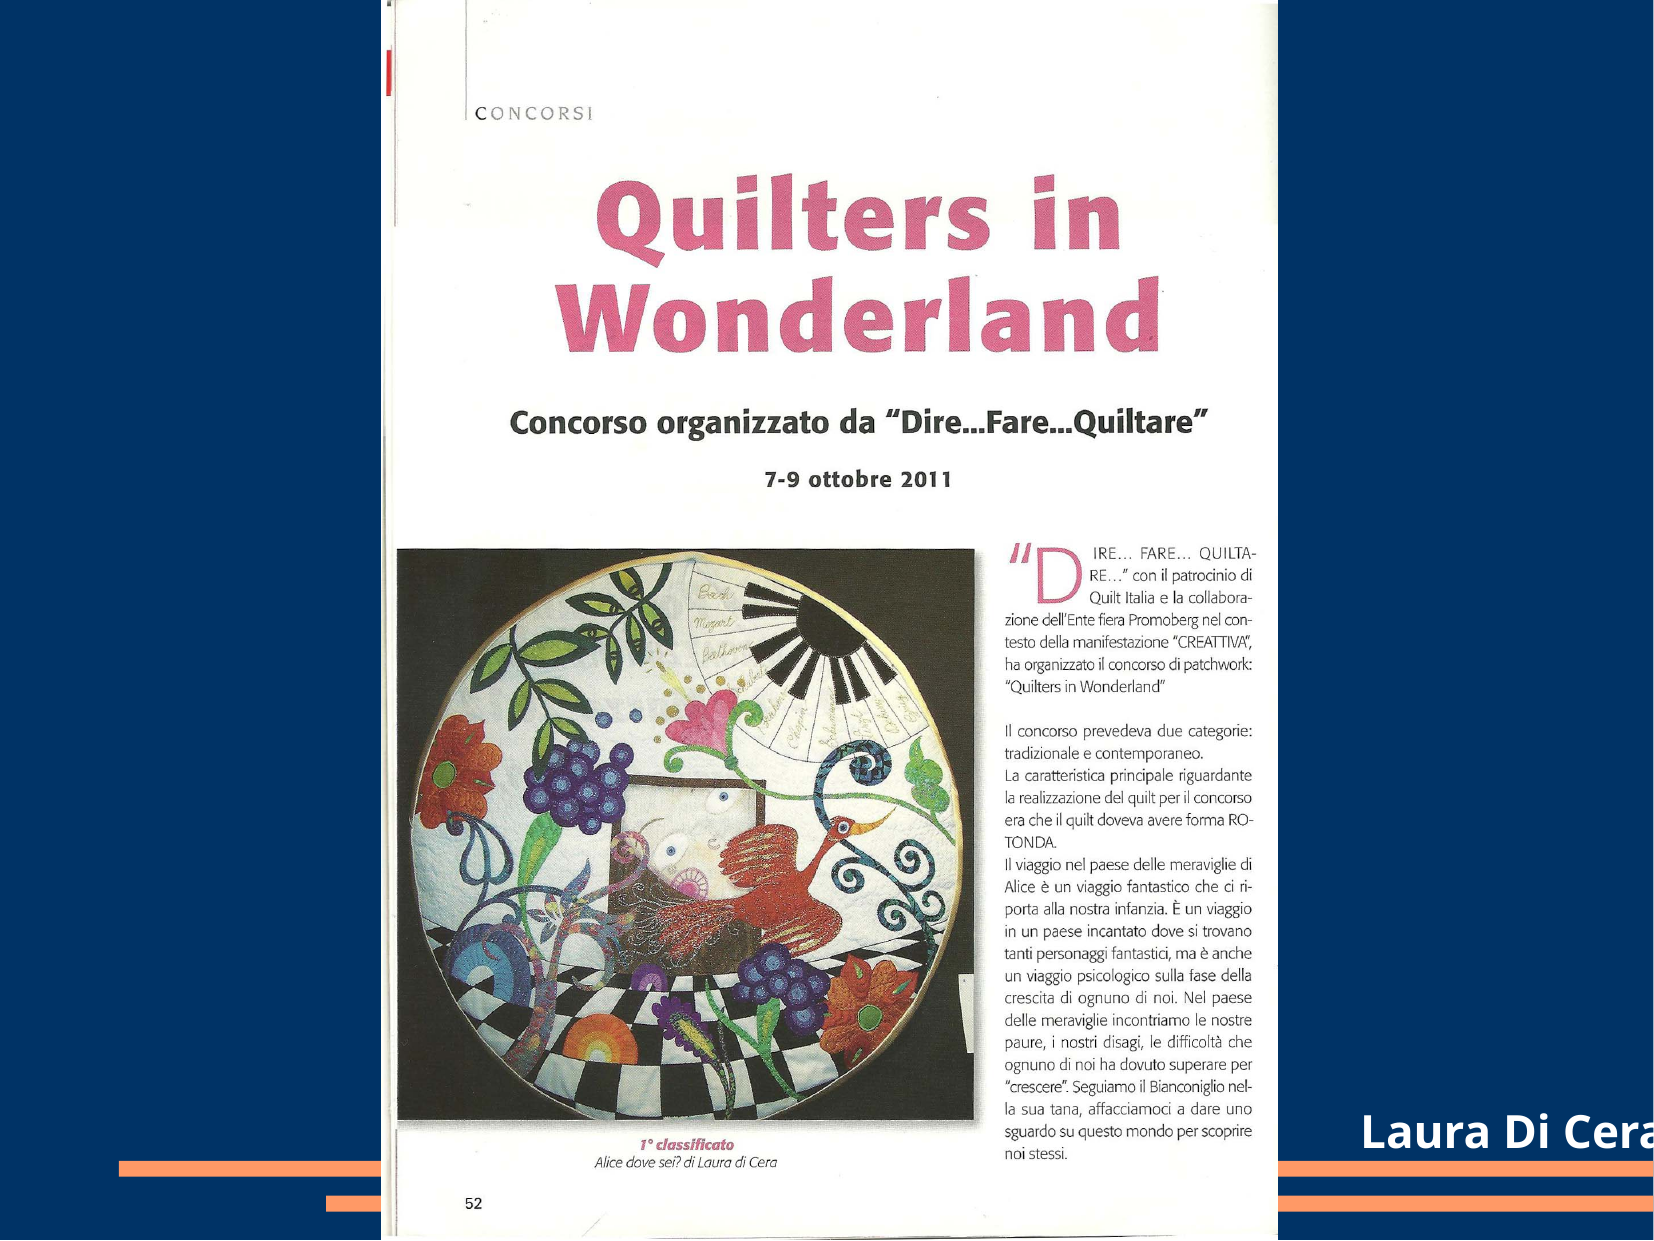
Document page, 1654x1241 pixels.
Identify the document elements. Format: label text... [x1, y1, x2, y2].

text_box Laura Di Cera [1334, 1092, 1654, 1165]
picture [381, 0, 1278, 1240]
